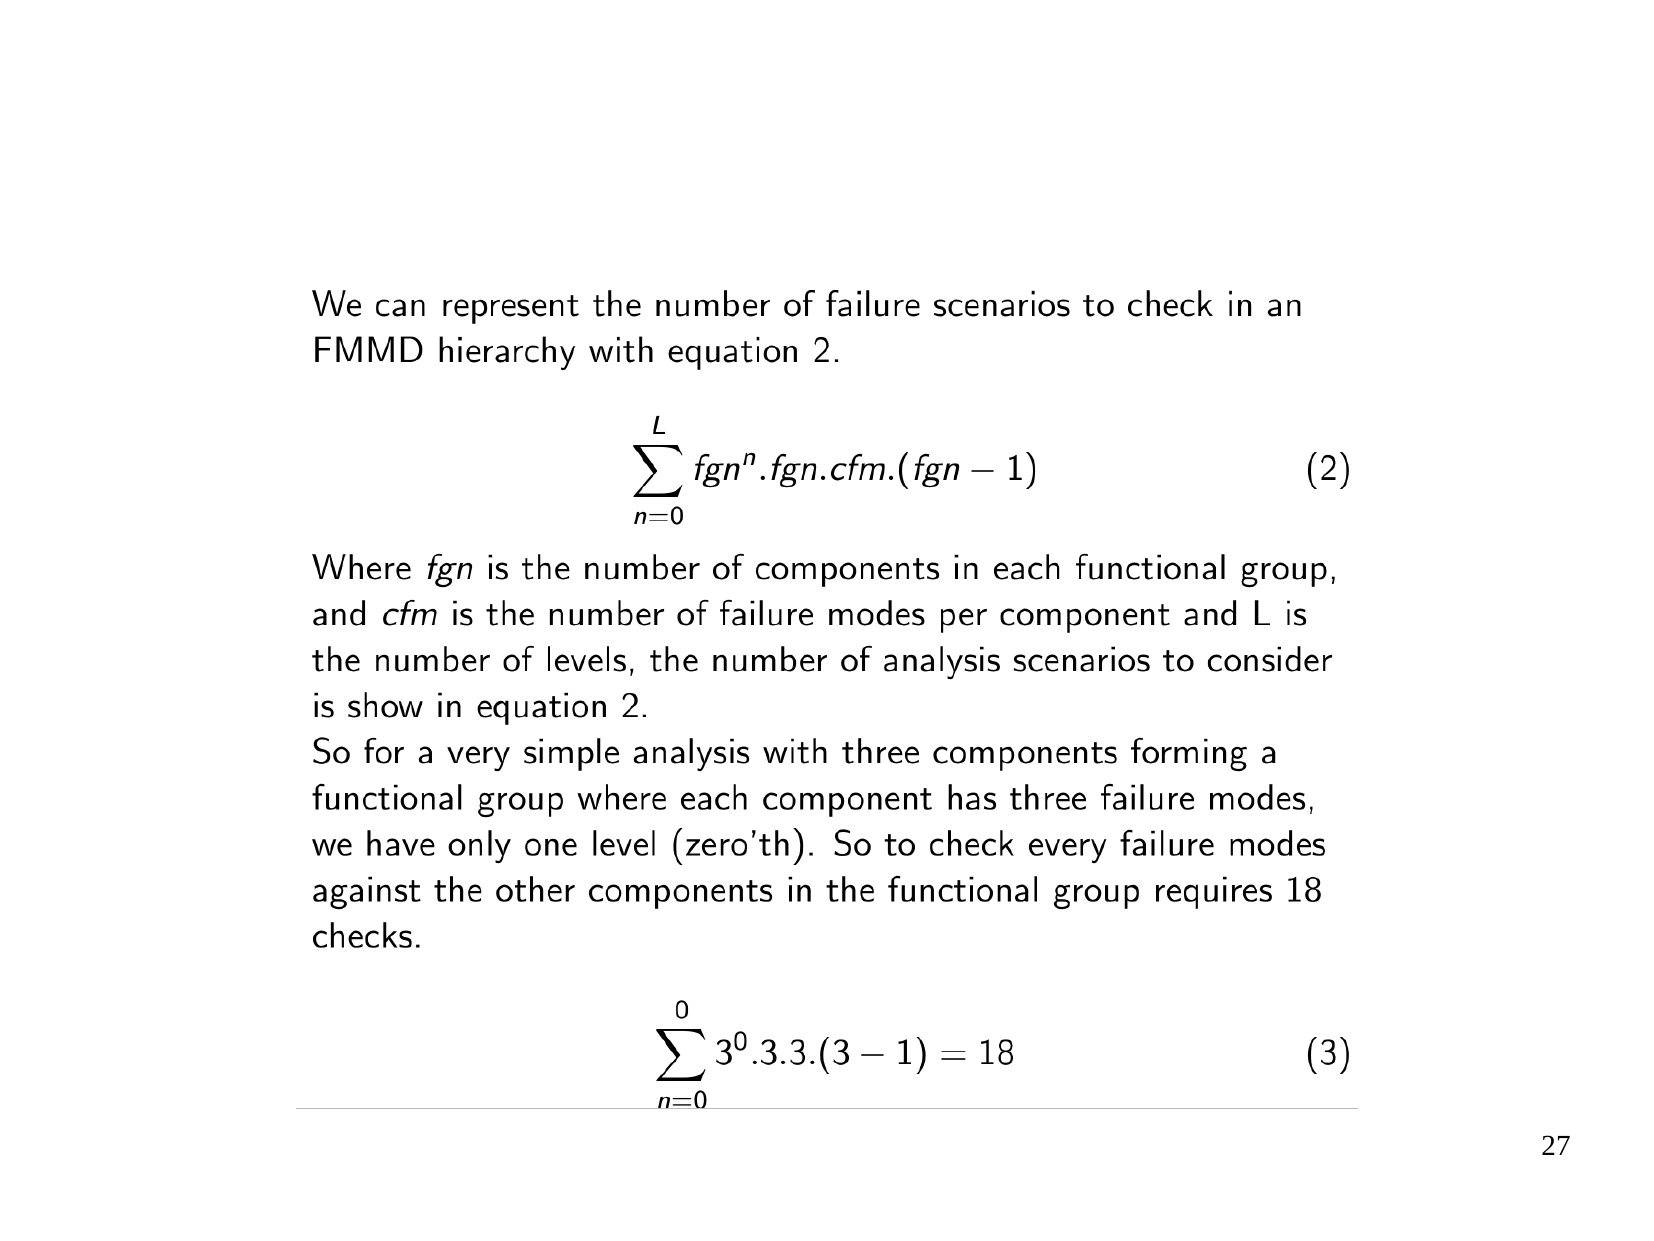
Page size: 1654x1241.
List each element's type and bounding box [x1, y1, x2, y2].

picture [296, 290, 1358, 1109]
